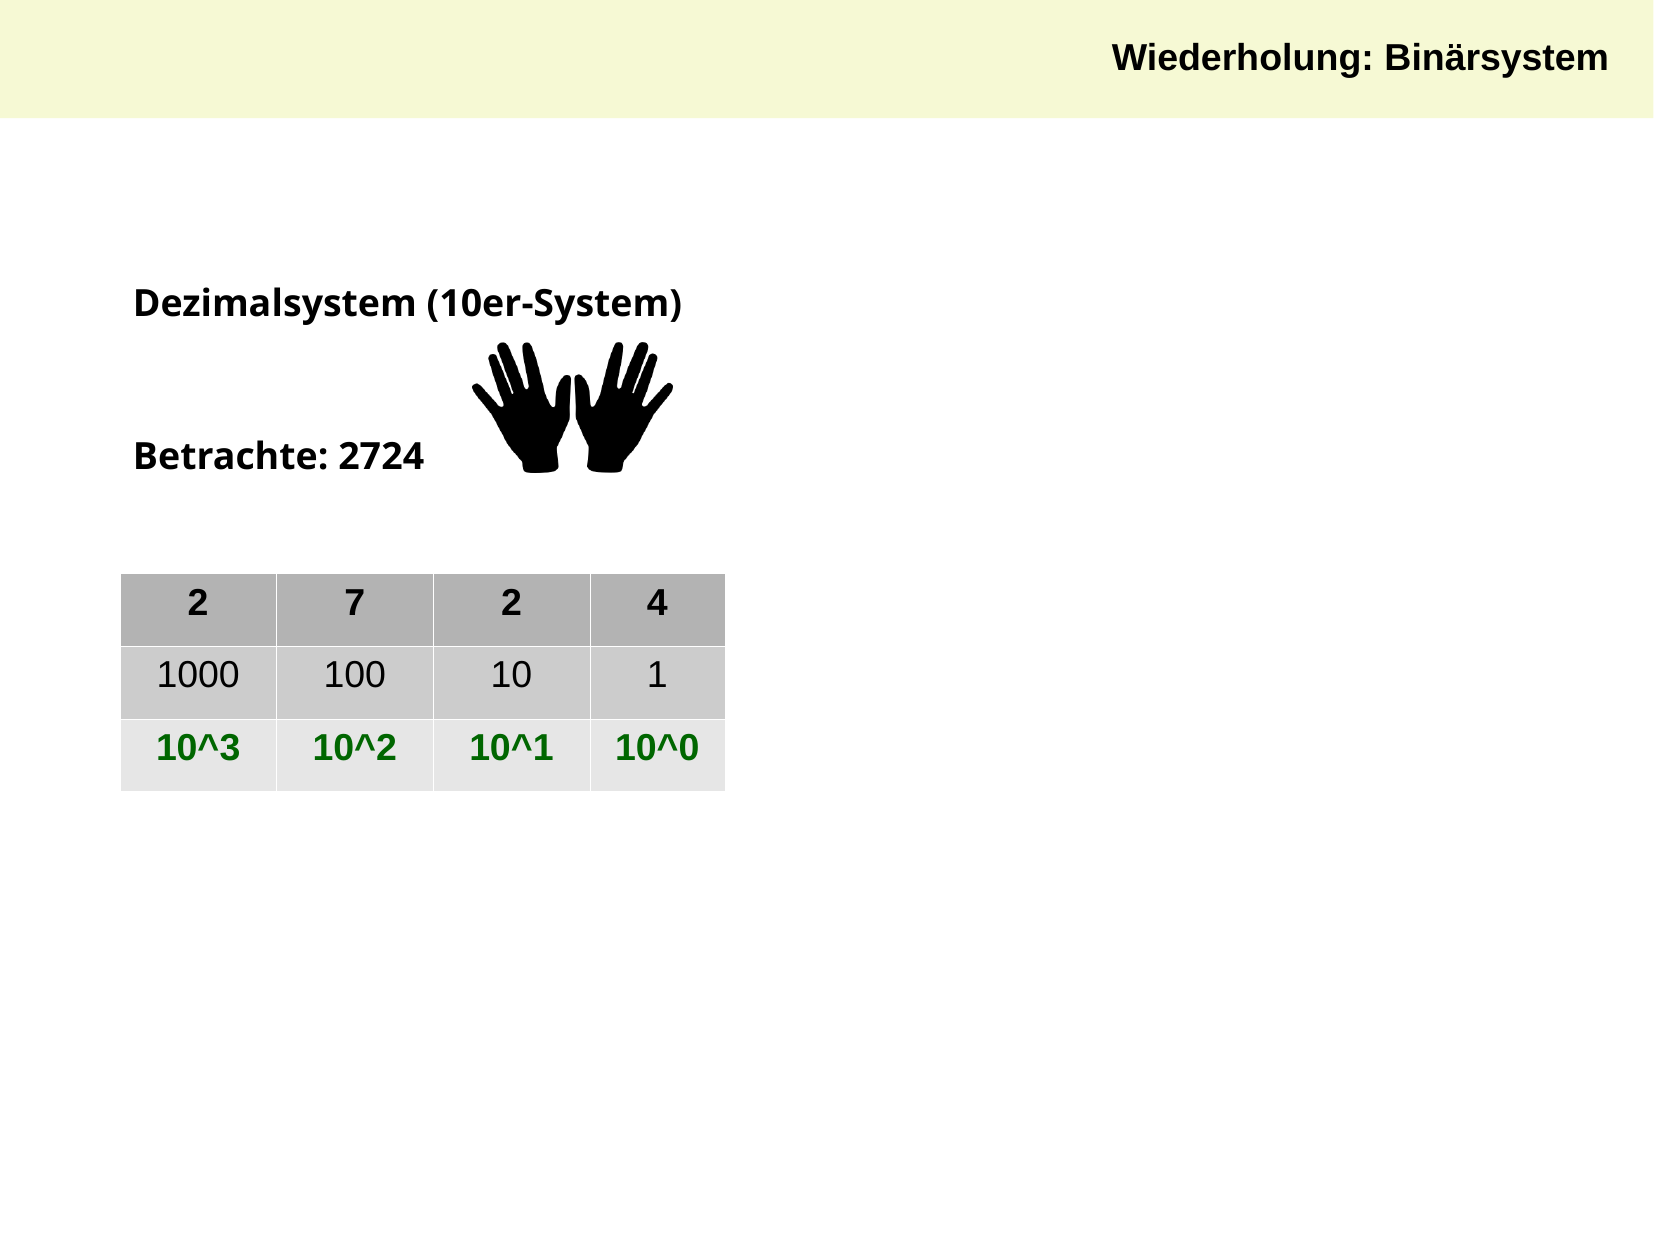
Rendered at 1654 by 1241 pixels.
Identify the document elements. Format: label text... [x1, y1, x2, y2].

table_cell 1 [591, 647, 725, 719]
table_cell 10^3 [121, 720, 276, 791]
table_cell 10^1 [434, 720, 590, 791]
picture [472, 332, 673, 474]
table_header 2 [121, 574, 276, 646]
text_box Dezimalsystem (10er-System) Betrachte: 2724 [118, 269, 669, 474]
table_header 7 [277, 574, 433, 646]
table_header 4 [591, 574, 725, 646]
table_cell 10^0 [591, 720, 725, 791]
table_header 2 [434, 574, 590, 646]
text_box [0, 0, 1654, 119]
table_cell 100 [277, 647, 433, 719]
text_box Wiederholung: Binärsystem [885, 29, 1625, 87]
table_cell 10 [434, 647, 590, 719]
table_cell 1000 [121, 647, 276, 719]
table_cell 10^2 [277, 720, 433, 791]
